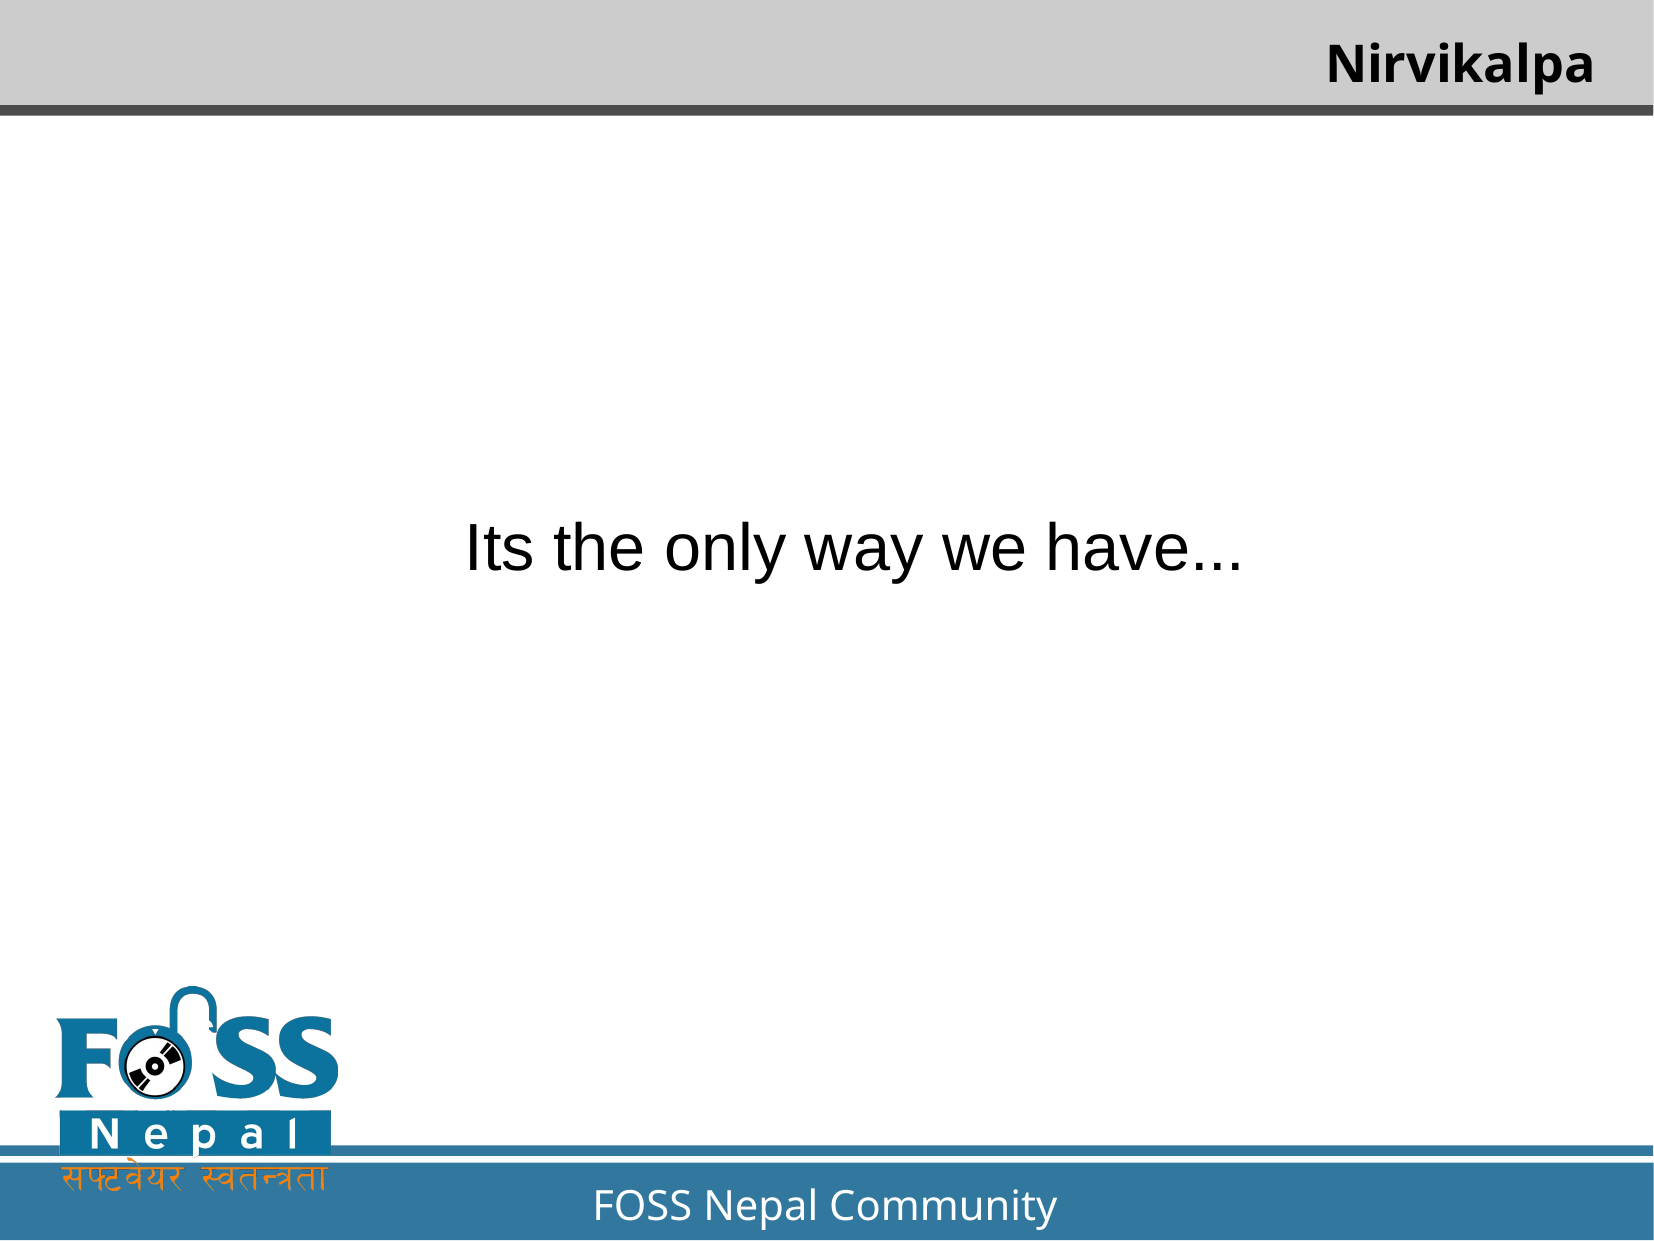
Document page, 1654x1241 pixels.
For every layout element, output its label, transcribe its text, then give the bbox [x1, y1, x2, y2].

text_box Its the only way we have... [450, 502, 1262, 601]
picture [55, 986, 338, 1191]
picture [197, 986, 338, 1085]
text_box Nirvikalpa [37, 19, 1611, 95]
